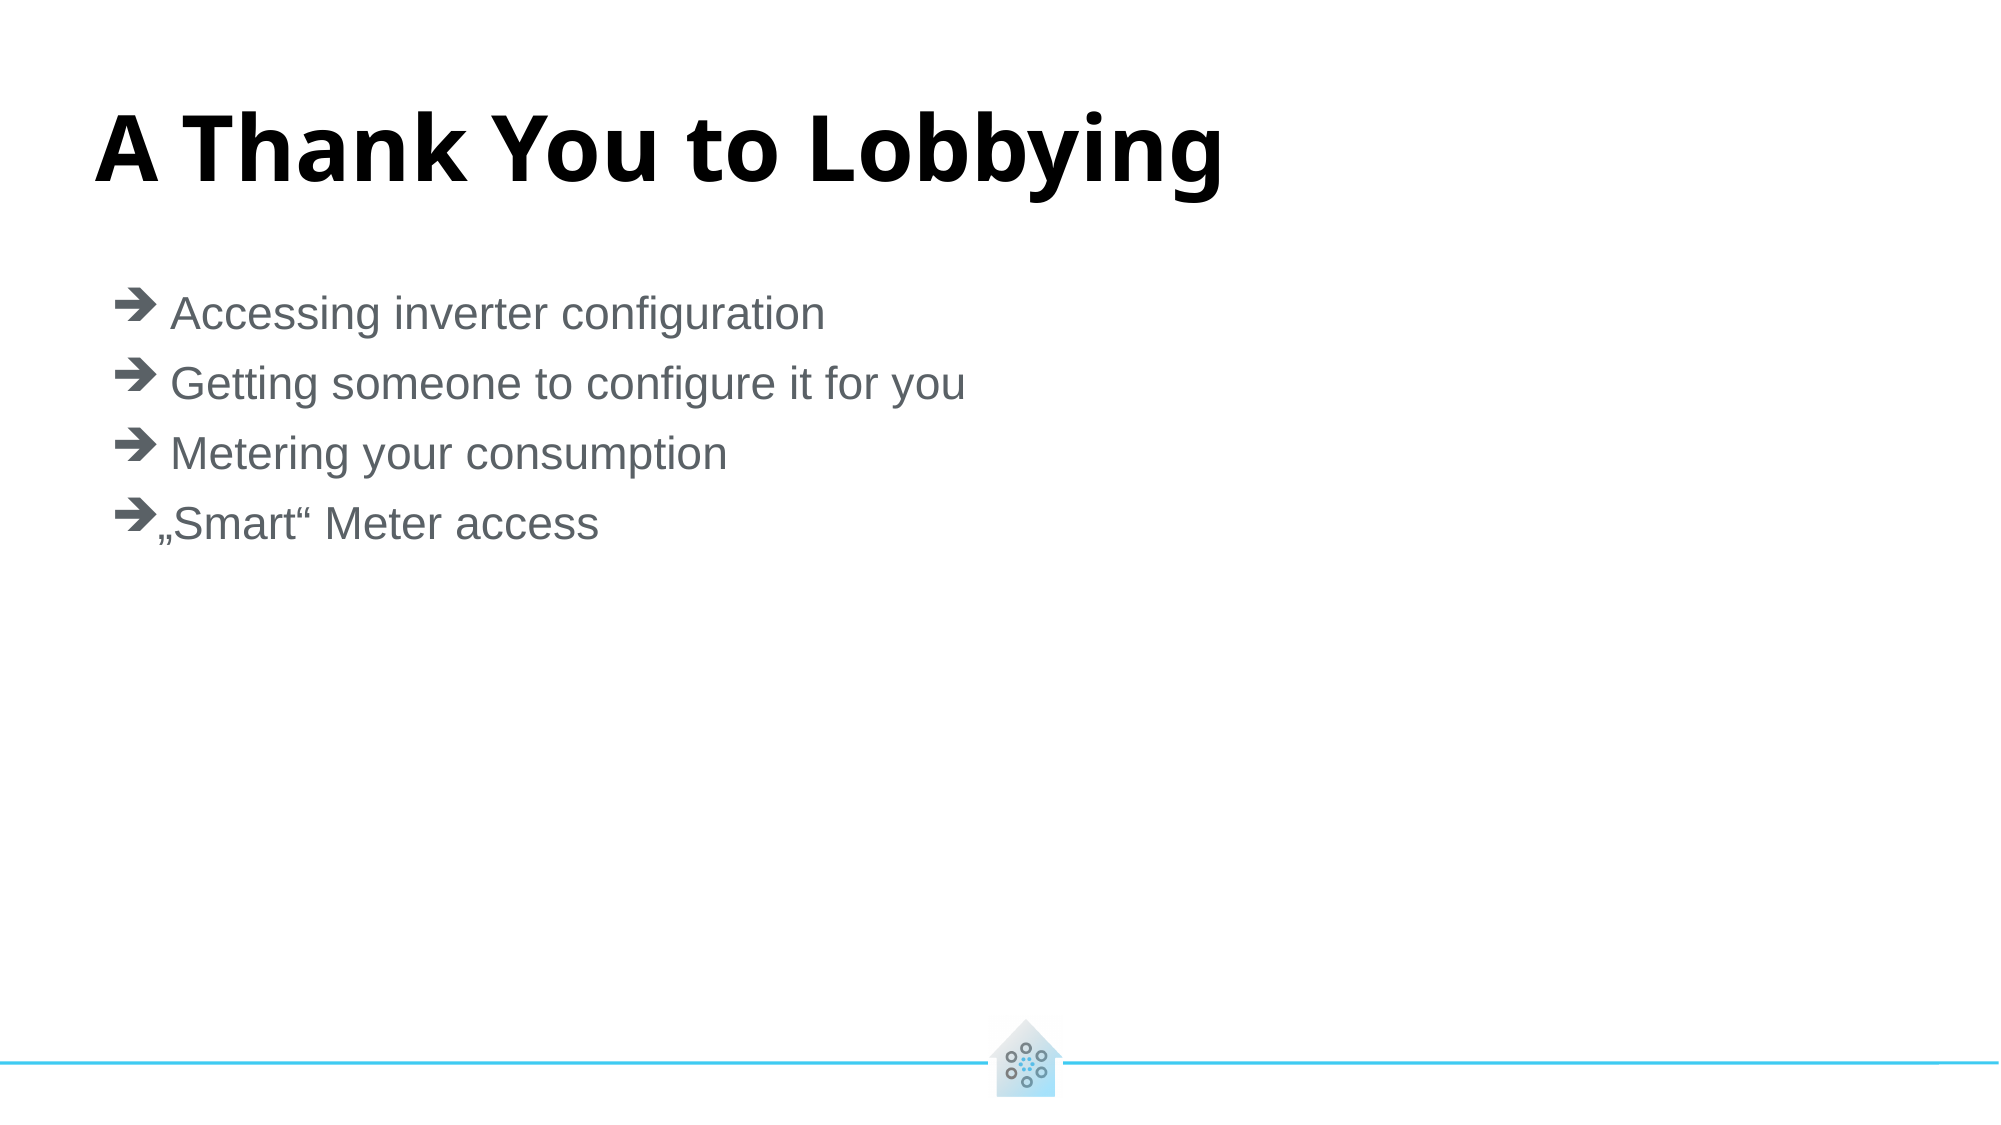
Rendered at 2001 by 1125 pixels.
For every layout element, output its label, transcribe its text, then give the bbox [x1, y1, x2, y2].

picture [988, 1015, 1063, 1098]
text_box Accessing inverter configuration Getting someone to configure it for you Metering your consumption „Smart“ Meter access [102, 215, 2000, 908]
text_box A Thank You to Lobbying [87, 13, 1947, 290]
